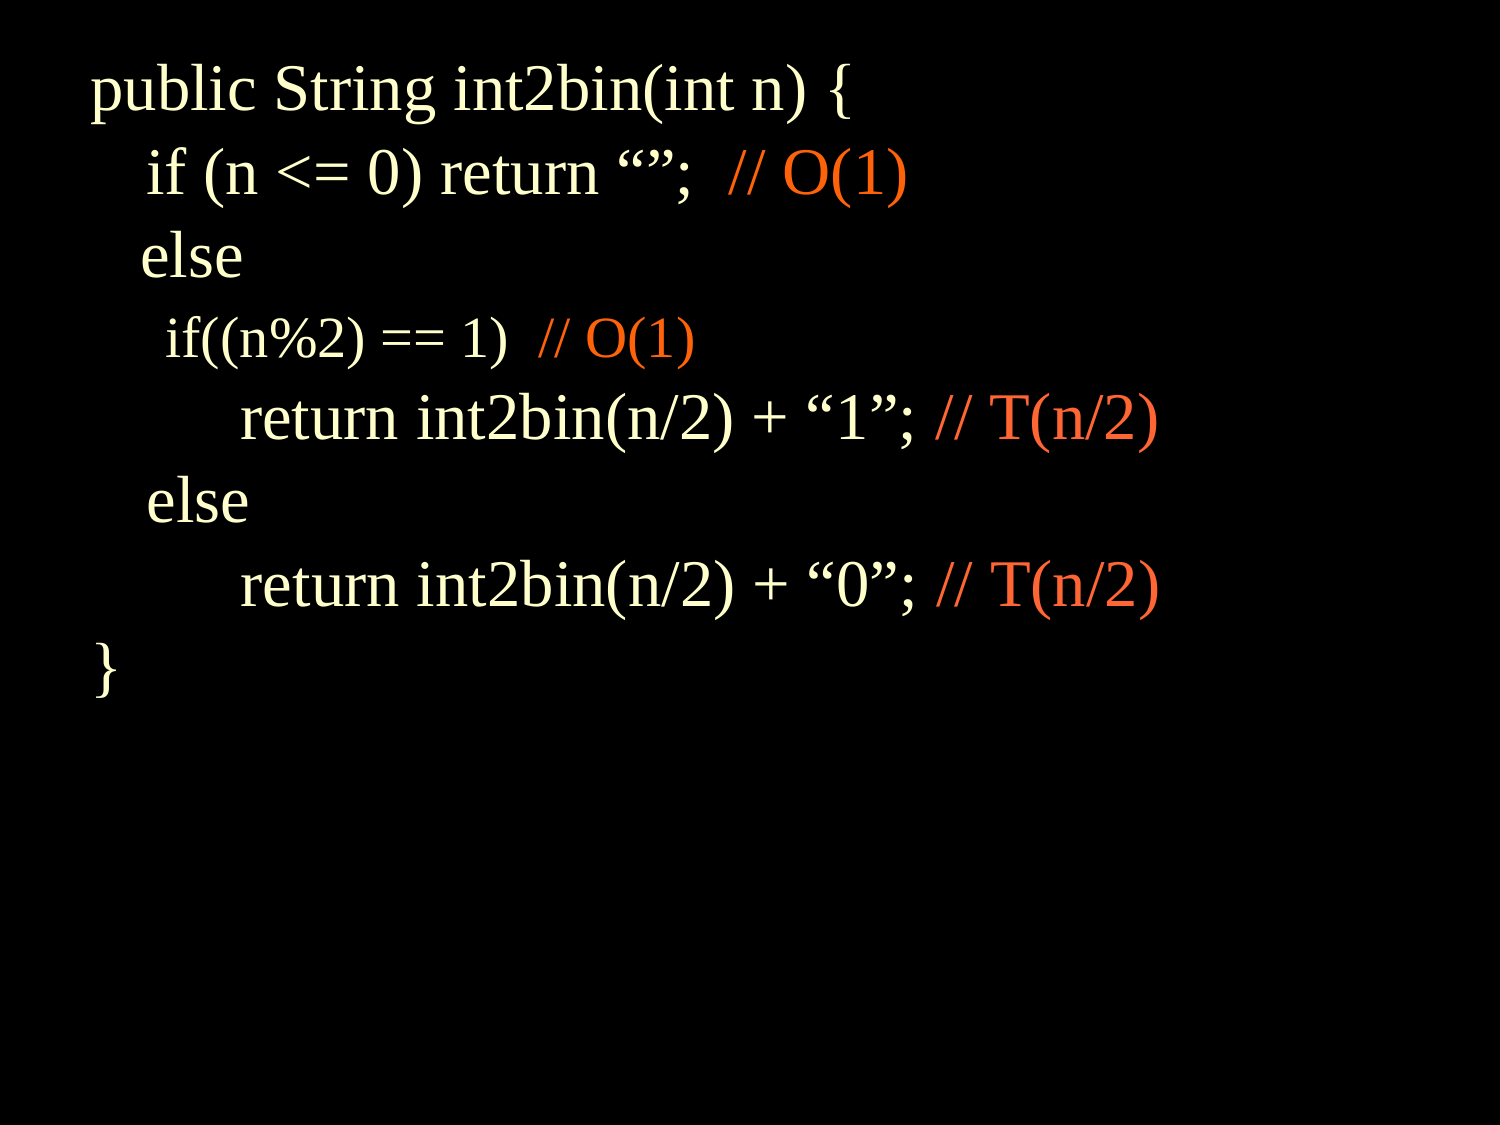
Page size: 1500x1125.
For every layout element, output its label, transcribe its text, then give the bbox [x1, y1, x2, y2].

list public String int2bin(int n) { if (n <= 0) return “”; // O(1) else if((n%2) == 1) // O(1) return int2bin(n/2) + “1”; // T(n/2) else return int2bin(n/2) + “0”; // T(n/2) } [75, 50, 1426, 1026]
